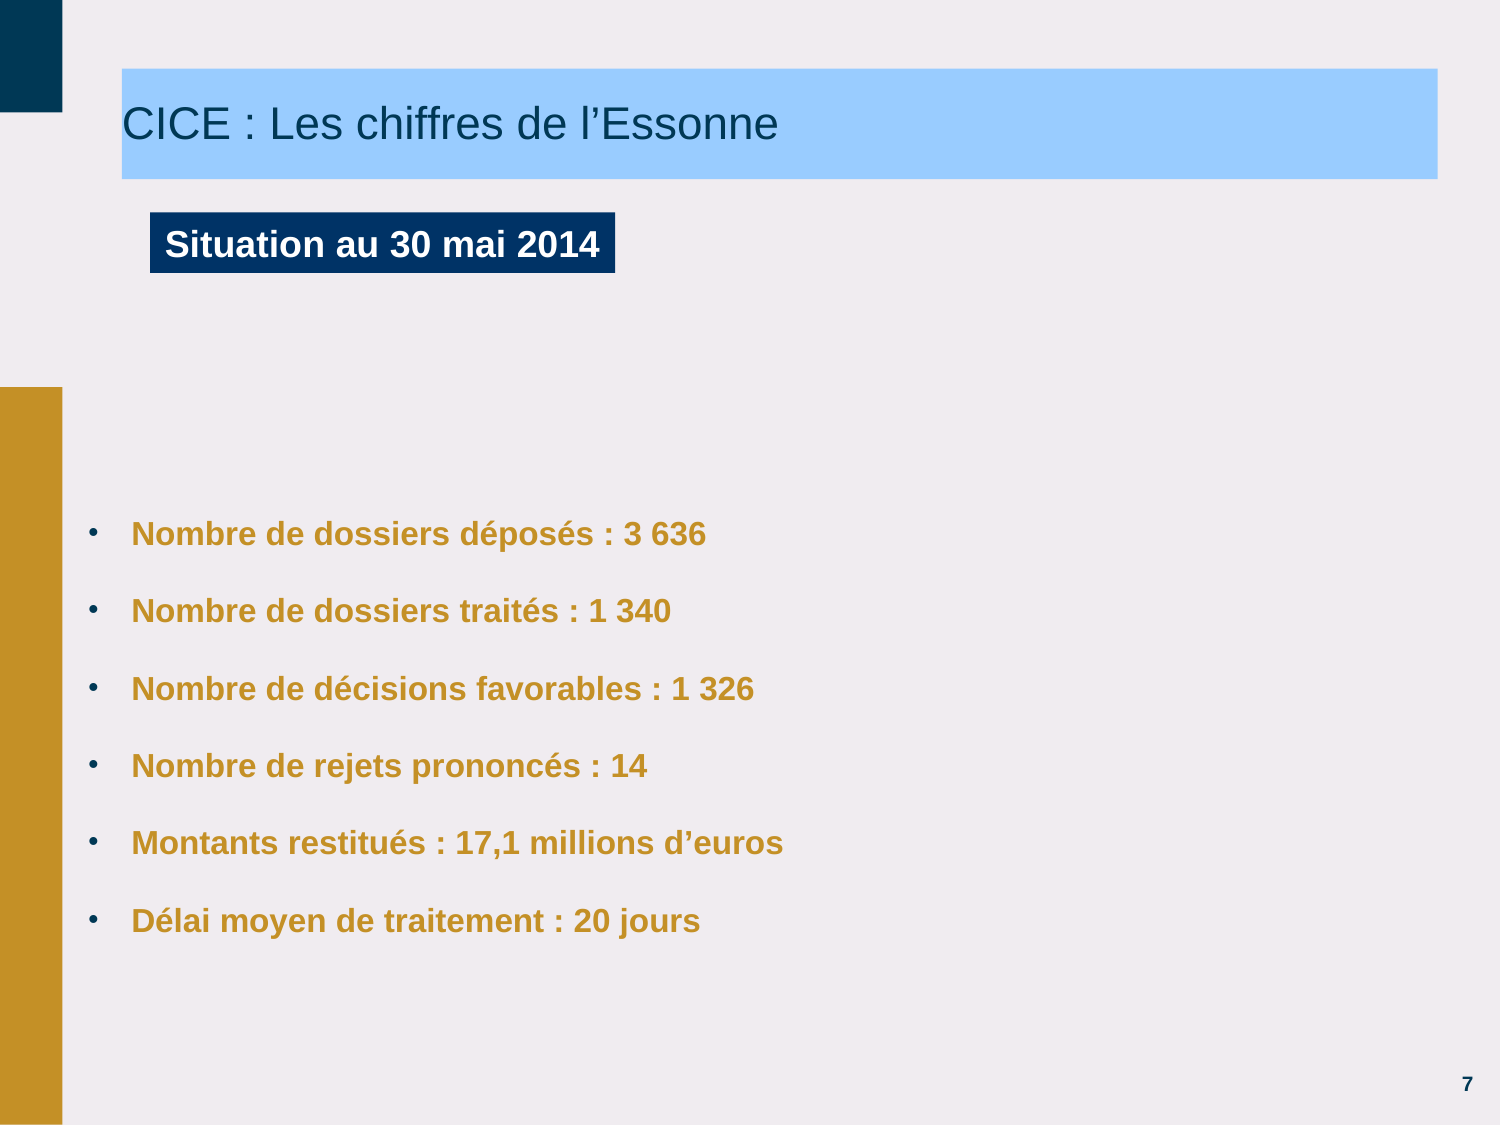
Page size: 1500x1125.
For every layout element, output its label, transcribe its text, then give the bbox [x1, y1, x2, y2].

text_box [0, 0, 63, 113]
list Nombre de dossiers déposés : 3 636 Nombre de dossiers traités : 1 340 Nombre de décisions favorables : 1 326 Nombre de rejets prononcés : 14 Montants restitués : 17,1 millions d’euros Délai moyen de traitement : 20 jours [87, 512, 1344, 950]
text_box Situation au 30 mai 2014 [150, 212, 616, 273]
text_box [0, 387, 63, 1125]
text_box CICE : Les chiffres de l’Essonne [121, 68, 1438, 180]
